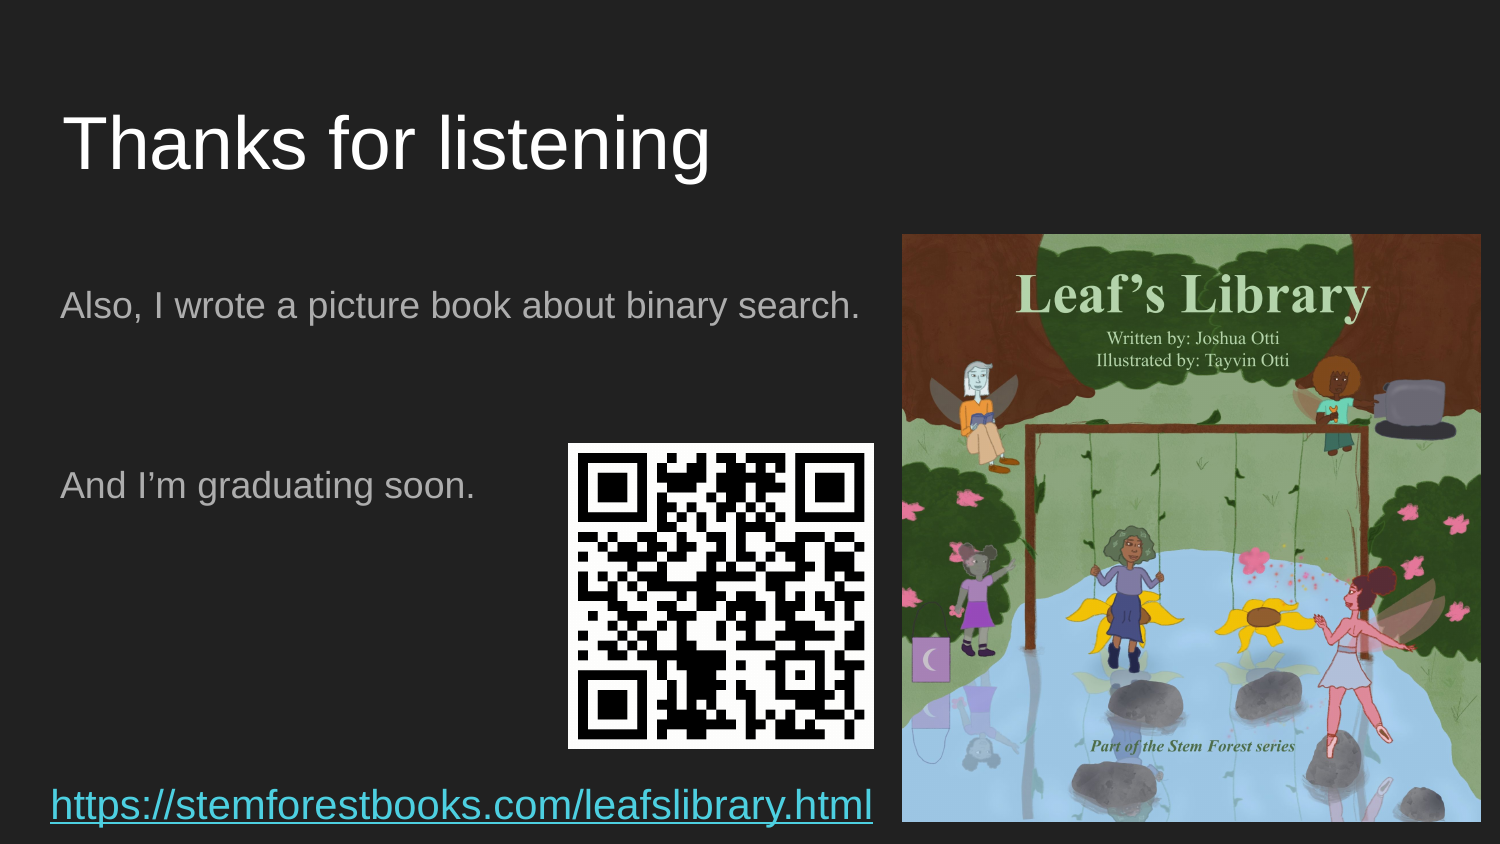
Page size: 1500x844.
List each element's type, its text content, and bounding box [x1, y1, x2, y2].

picture [568, 443, 874, 749]
text_box Also, I wrote a picture book about binary search. And I’m graduating soon. [44, 265, 882, 528]
picture [902, 234, 1481, 822]
title Thanks for listening [44, 70, 731, 209]
text_box https://stemforestbooks.com/leafslibrary.html [23, 755, 889, 843]
